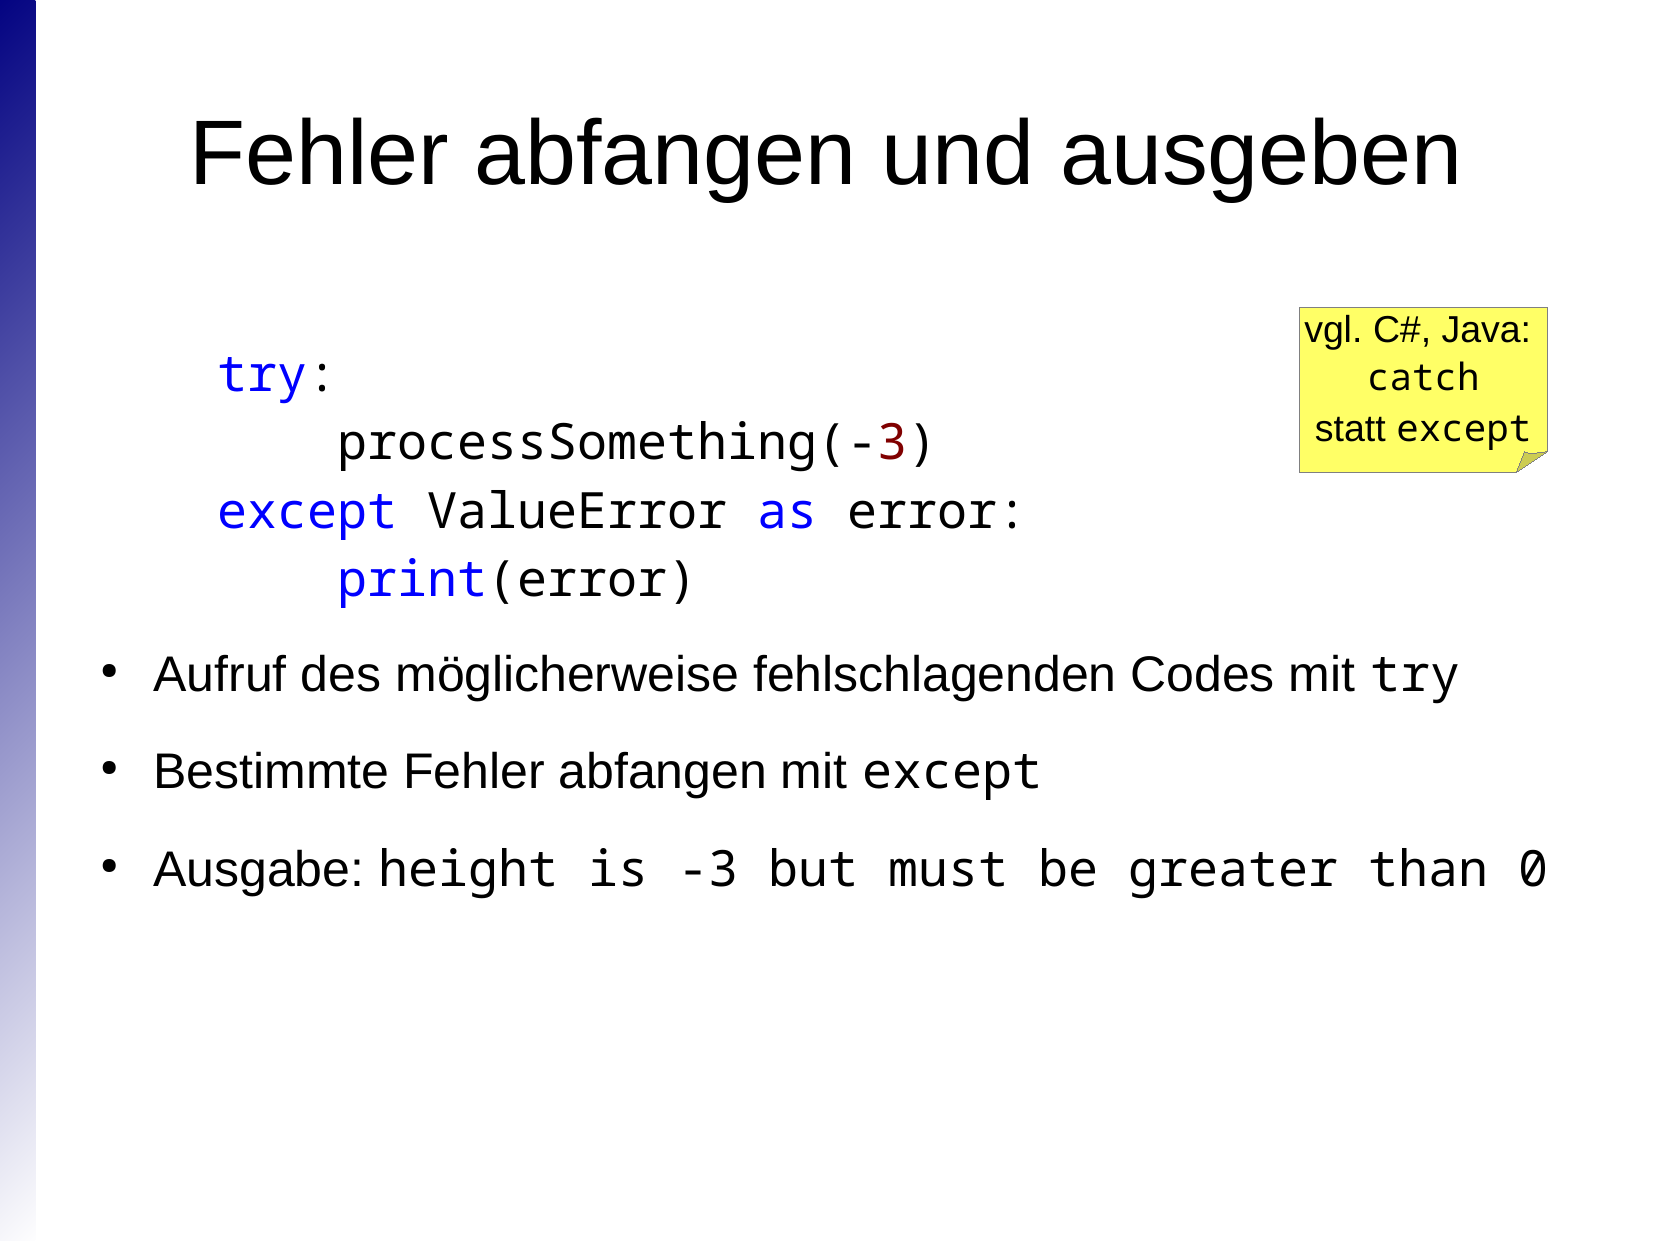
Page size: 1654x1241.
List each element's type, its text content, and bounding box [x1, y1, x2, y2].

text_box vgl. C#, Java: catch statt except [1299, 307, 1548, 473]
title Fehler abfangen und ausgeben [82, 49, 1571, 257]
text_box try: processSomething(-3) except ValueError as error: print(error) [82, 330, 1548, 596]
list Aufruf des möglicherweise fehlschlagenden Codes mit try Bestimmte Fehler abfangen mit except Ausgabe: height is -3 but must be greater than 0 [82, 637, 1571, 1045]
